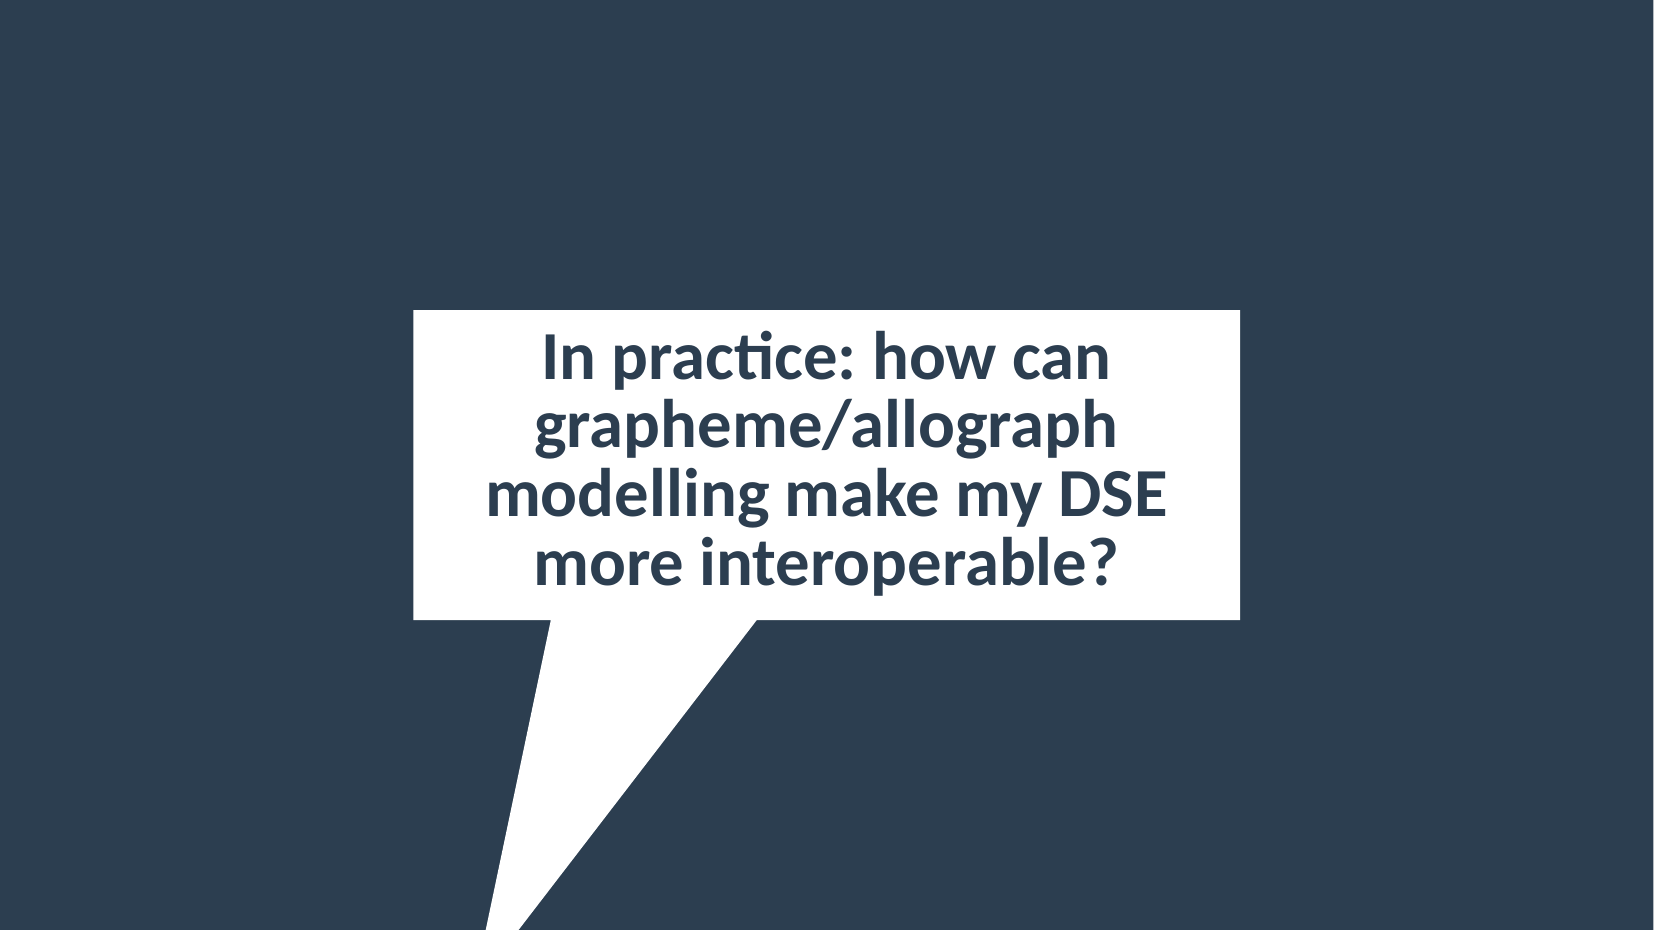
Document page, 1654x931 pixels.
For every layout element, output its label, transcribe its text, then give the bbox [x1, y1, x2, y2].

title In practice: how can grapheme/allograph modelling make my DSE more interoperable? [442, 327, 1211, 603]
